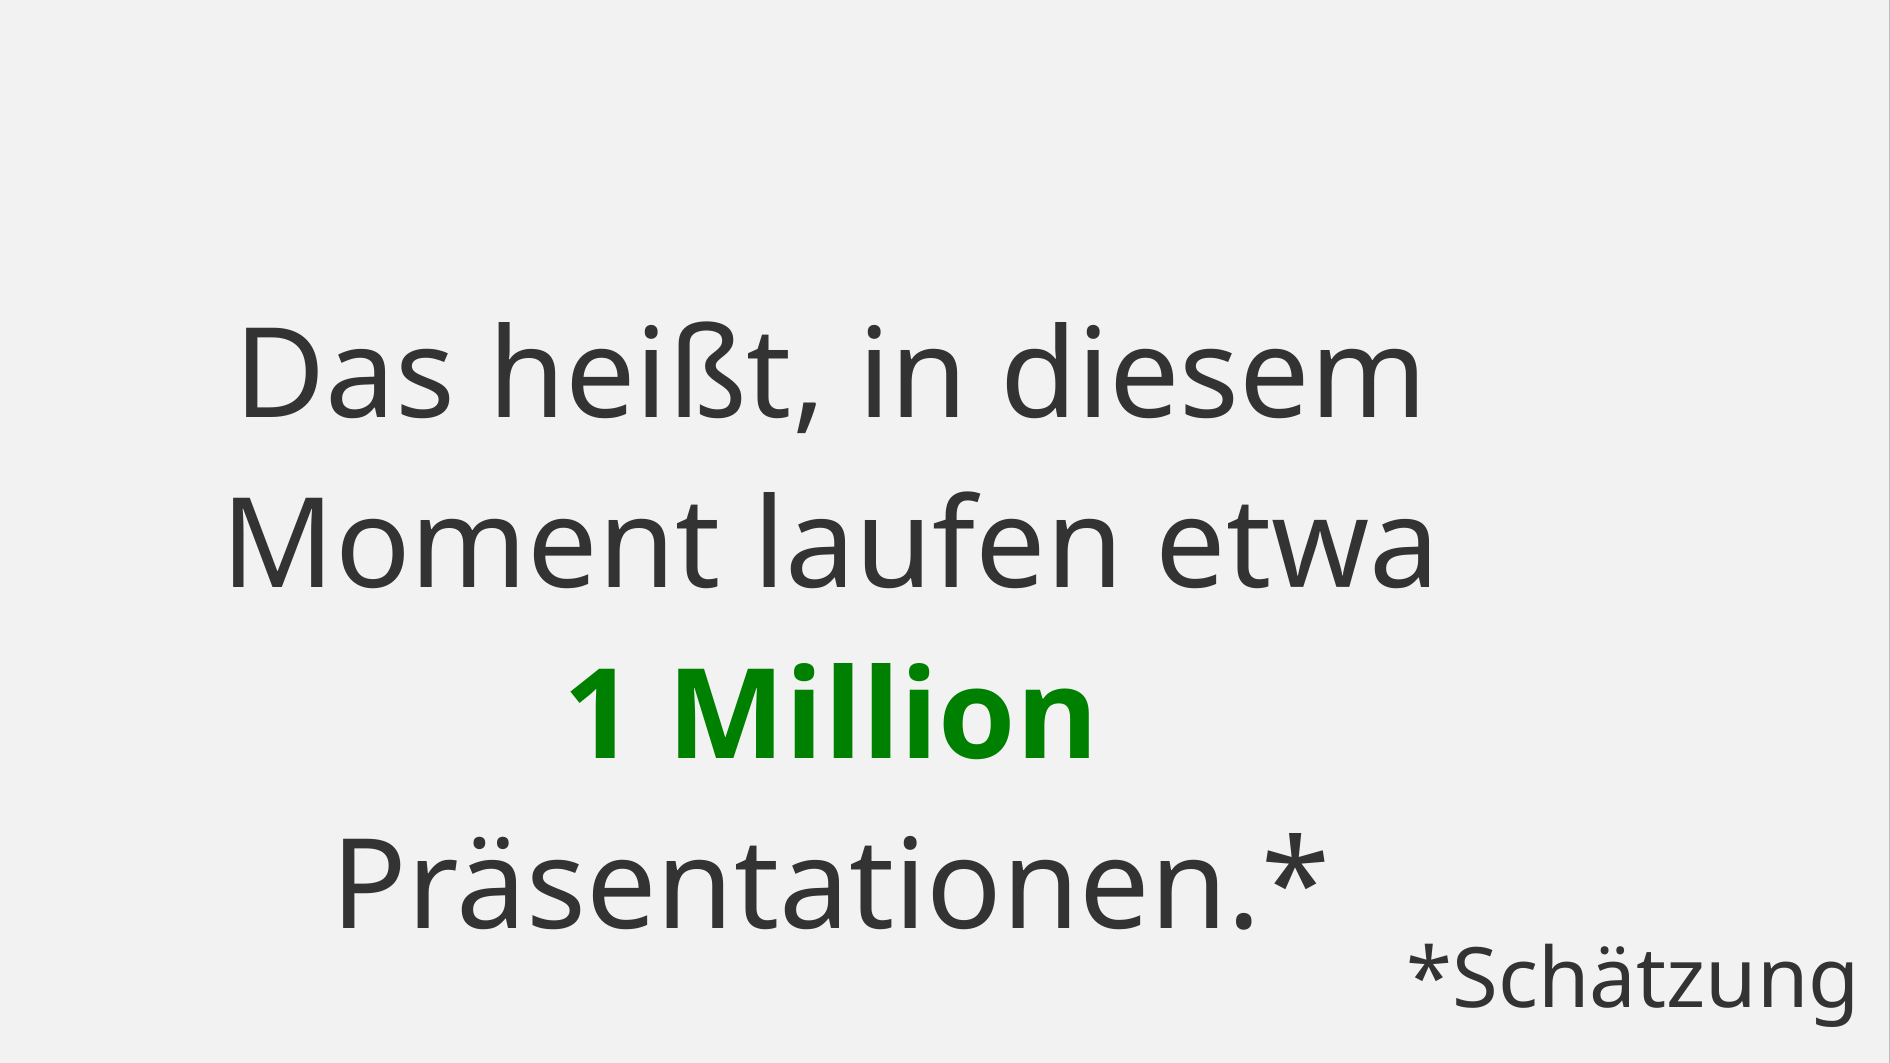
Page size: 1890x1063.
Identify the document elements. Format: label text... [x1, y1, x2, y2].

text_box Das heißt, in diesem Moment laufen etwa 1 Million Präsentationen.* [206, 276, 1739, 726]
text_box [0, 0, 1890, 1063]
text_box *Schätzung [1392, 911, 1828, 1023]
